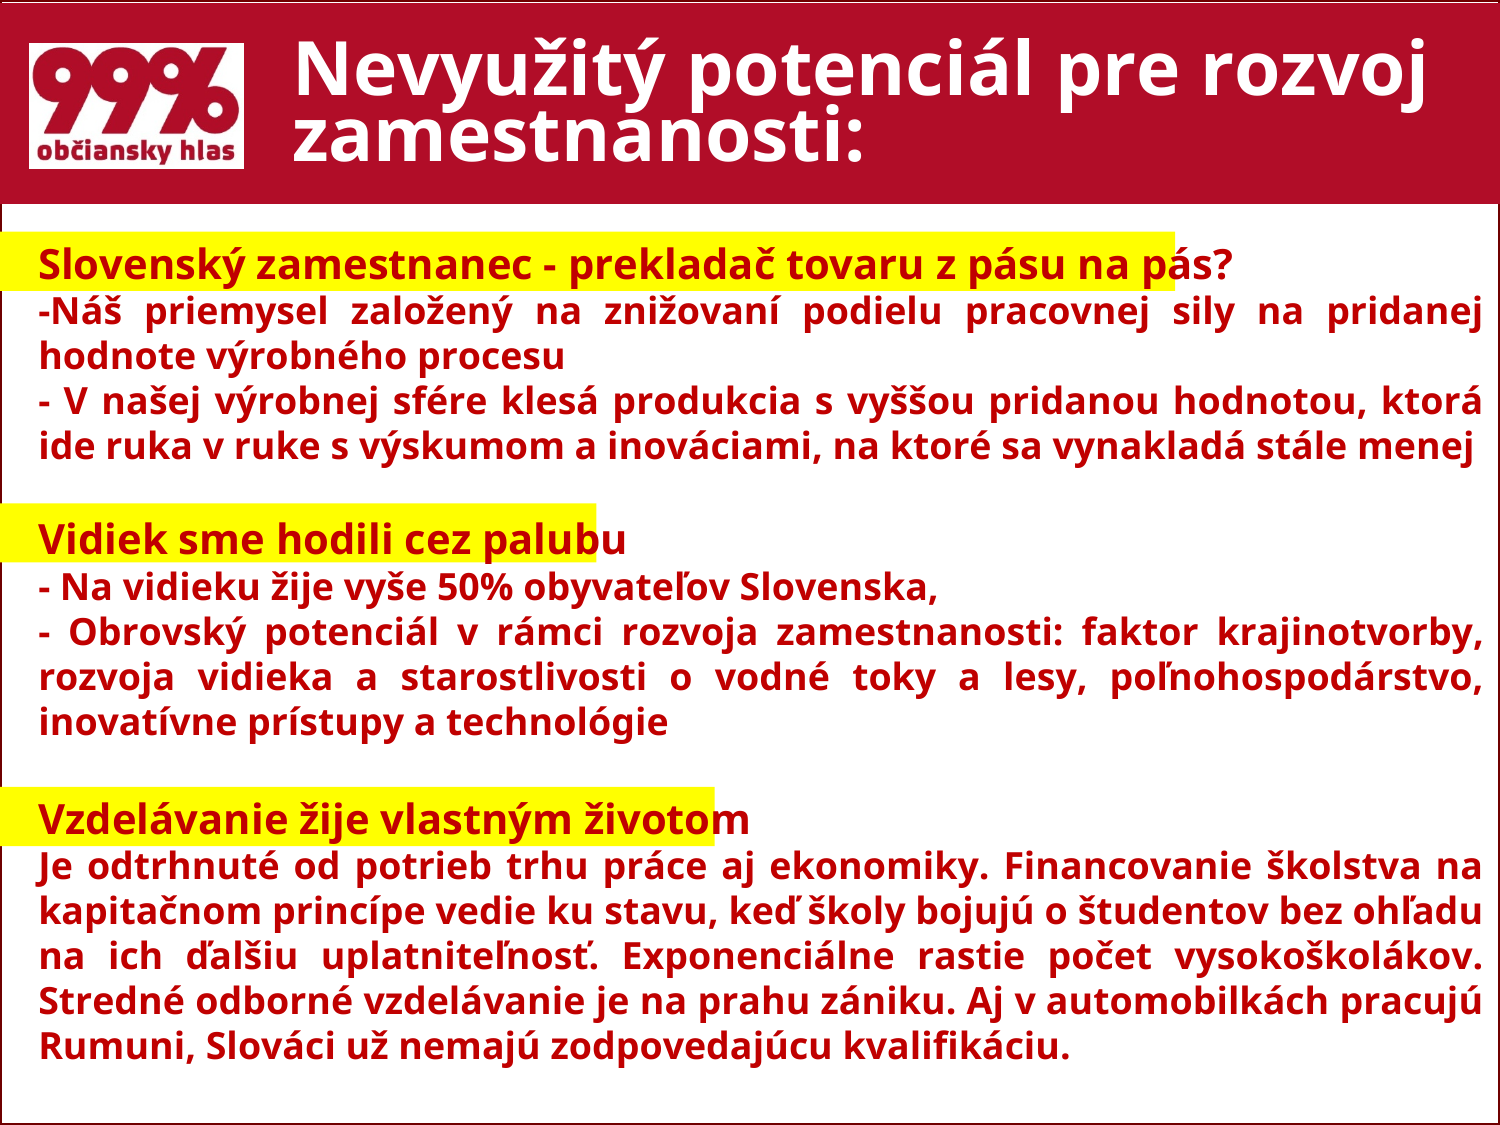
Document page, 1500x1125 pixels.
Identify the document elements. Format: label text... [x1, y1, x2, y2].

text_box [0, 204, 1500, 1125]
text_box Nevyužitý potenciál pre rozvoj zamestnanosti: [277, 35, 1500, 231]
picture [0, 3, 1500, 204]
text_box Slovenský zamestnanec - prekladač tovaru z pásu na pás? -Náš priemysel založený na znižovaní podielu pracovnej sily na pridanej hodnote výrobného procesu - V našej výrobnej sfére klesá produkcia s vyššou pridanou hodnotou, ktorá ide ruka v ruke s výskumom a inováciami, na ktoré sa vynakladá stále menej Vidiek sme hodili cez palubu - Na vidieku žije vyše 50% obyvateľov Slovenska, - Obrovský potenciál v rámci rozvoja zamestnanosti: faktor krajinotvorby, rozvoja vidieka a starostlivosti o vodné toky a lesy, poľnohospodárstvo, inovatívne prístupy a technológie Vzdelávanie žije vlastným životom Je odtrhnuté od potrieb trhu práce aj ekonomiky. Financovanie školstva na kapitačnom princípe vedie ku stavu, keď školy bojujú o študentov bez ohľadu na ich ďalšiu uplatniteľnosť. Exponenciálne rastie počet vysokoškolákov. Stredné odborné vzdelávanie je na prahu zániku. Aj v automobilkách pracujú Rumuni, Slováci už nemajú zodpovedajúcu kvalifikáciu. [23, 231, 1500, 977]
